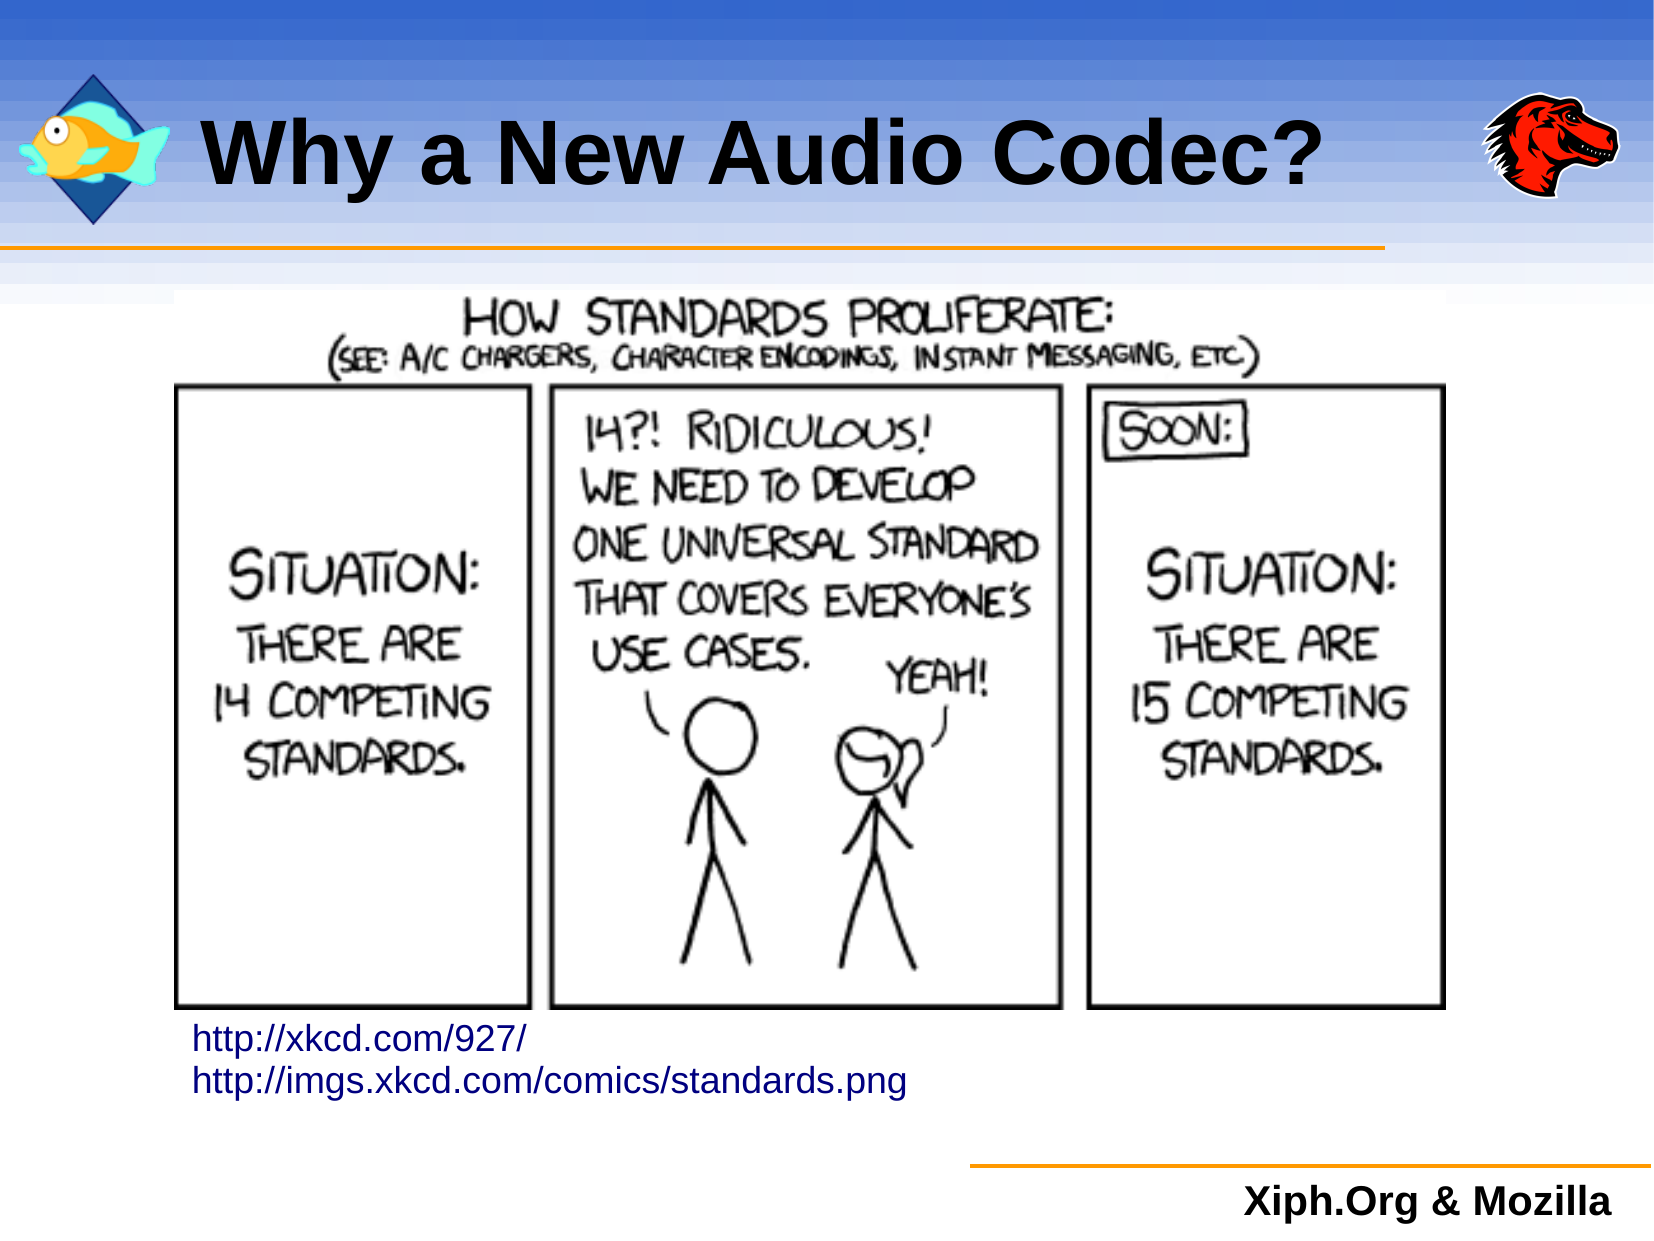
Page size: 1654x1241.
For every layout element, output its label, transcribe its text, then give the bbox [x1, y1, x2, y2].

text_box http://xkcd.com/927/ http://imgs.xkcd.com/comics/standards.png [177, 1009, 923, 1109]
picture [0, 0, 1654, 1241]
title Why a New Audio Codec? [200, 49, 1571, 257]
